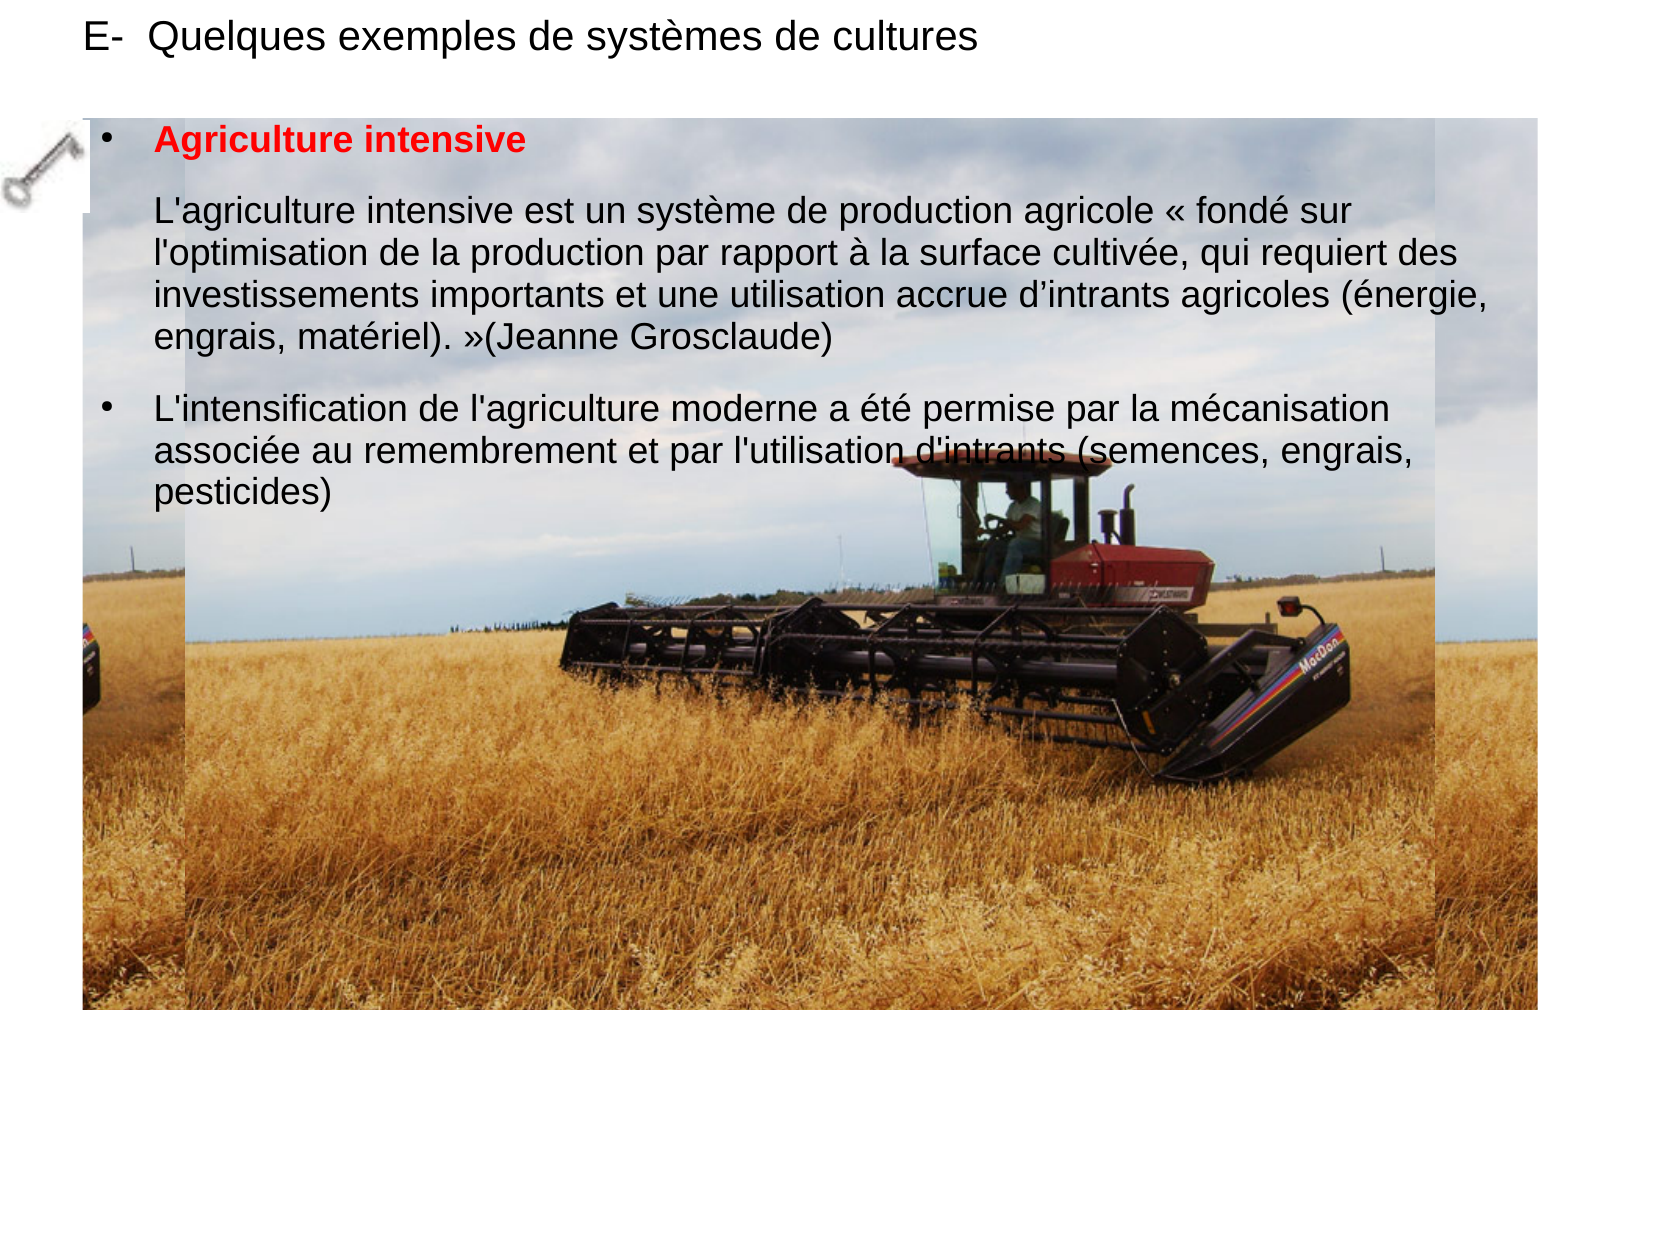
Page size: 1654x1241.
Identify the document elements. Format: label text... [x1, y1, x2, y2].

picture [0, 120, 90, 213]
title E- Quelques exemples de systèmes de cultures [82, 12, 1571, 200]
list Agriculture intensive L'agriculture intensive est un système de production agricole « fondé sur l'optimisation de la production par rapport à la surface cultivée, qui requiert des investissements importants et une utilisation accrue d’intrants agricoles (énergie, engrais, matériel). »(Jeanne Grosclaude) L'intensification de l'agriculture moderne a été permise par la mécanisation associée au remembrement et par l'utilisation d'intrants (semences, engrais, pesticides) [82, 200, 1538, 1010]
